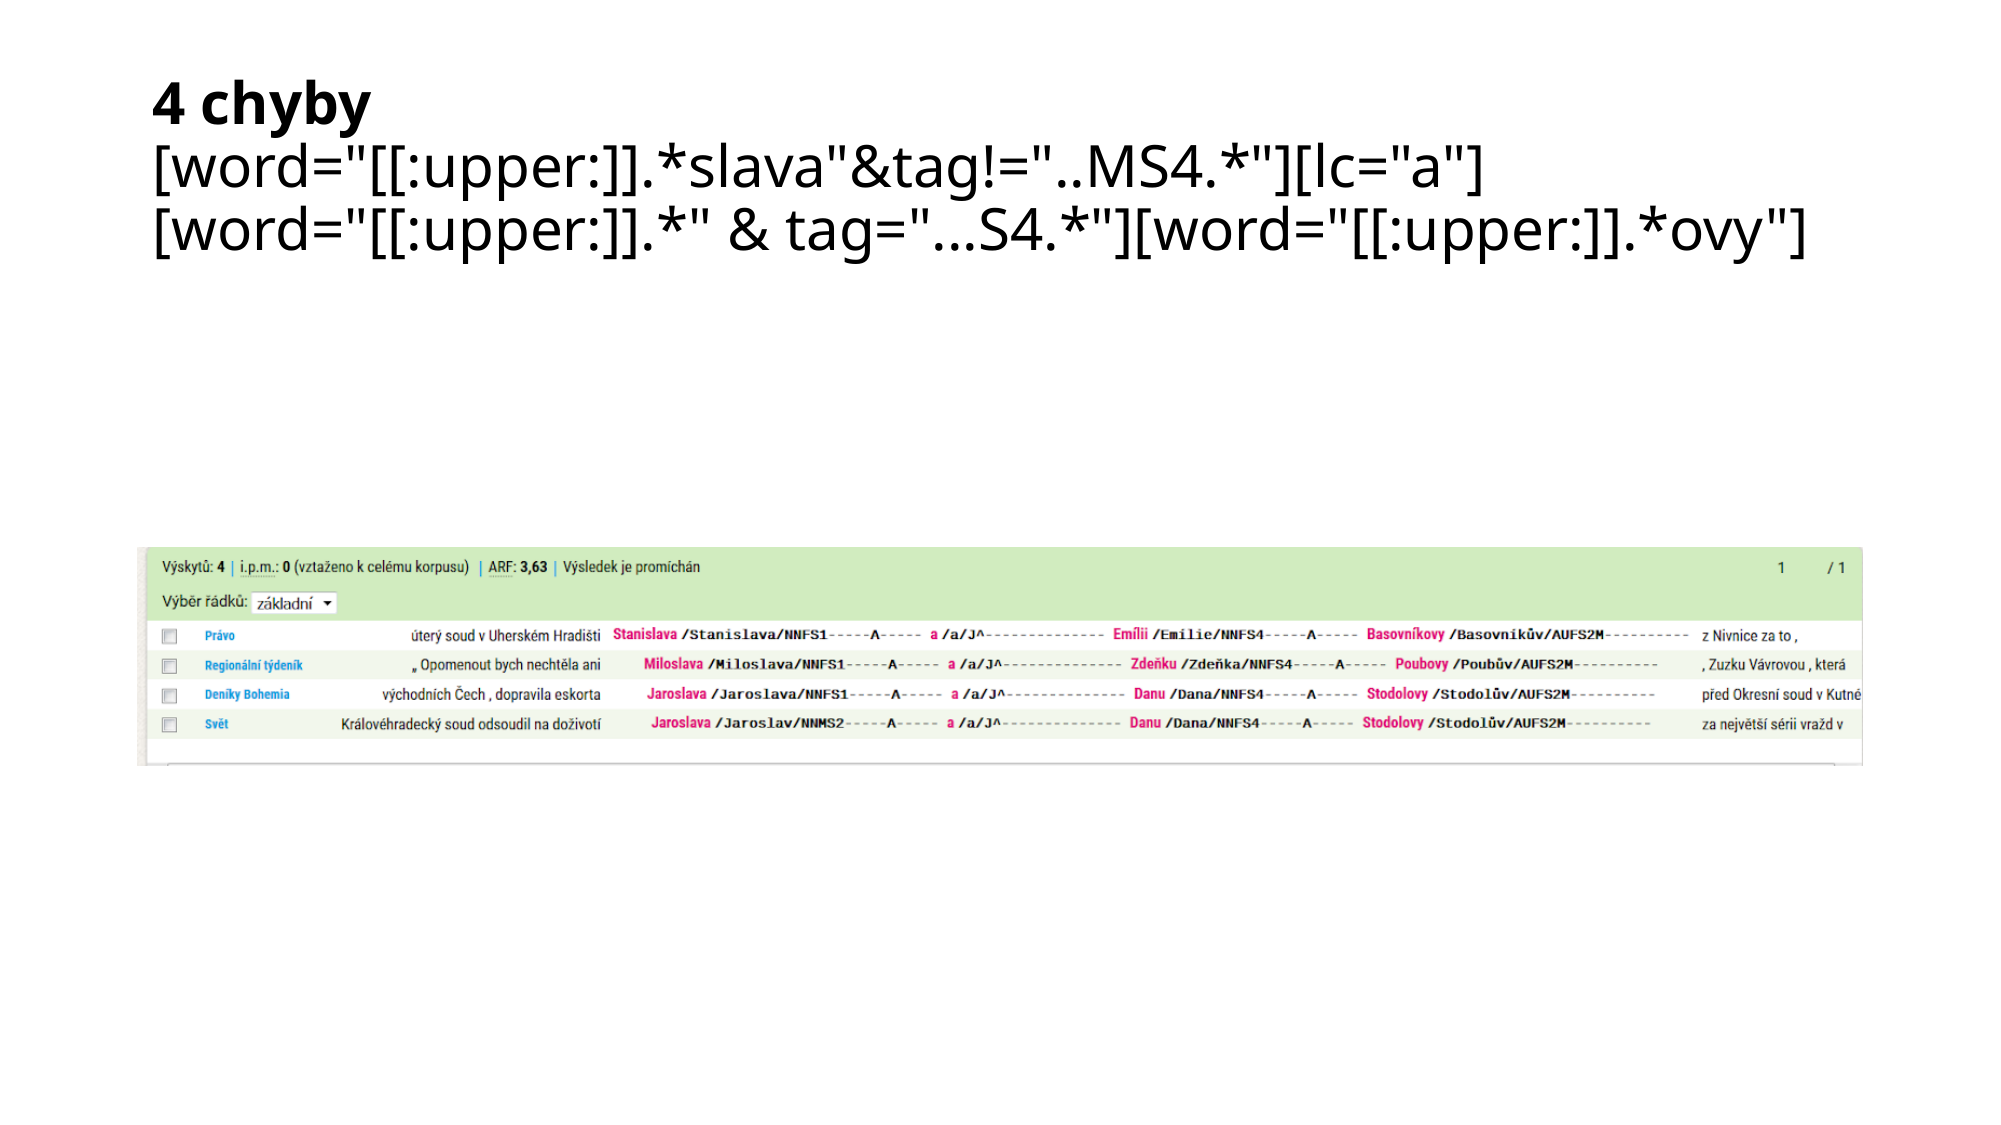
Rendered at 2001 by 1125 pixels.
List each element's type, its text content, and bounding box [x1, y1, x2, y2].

title 4 chyby [word="[[:upper:]].*slava"&tag!="..MS4.*"][lc="a"][word="[[:upper:]].*" & tag="...S4.*"][word="[[:upper:]].*ovy"] [137, 59, 1863, 278]
picture [137, 547, 1863, 766]
